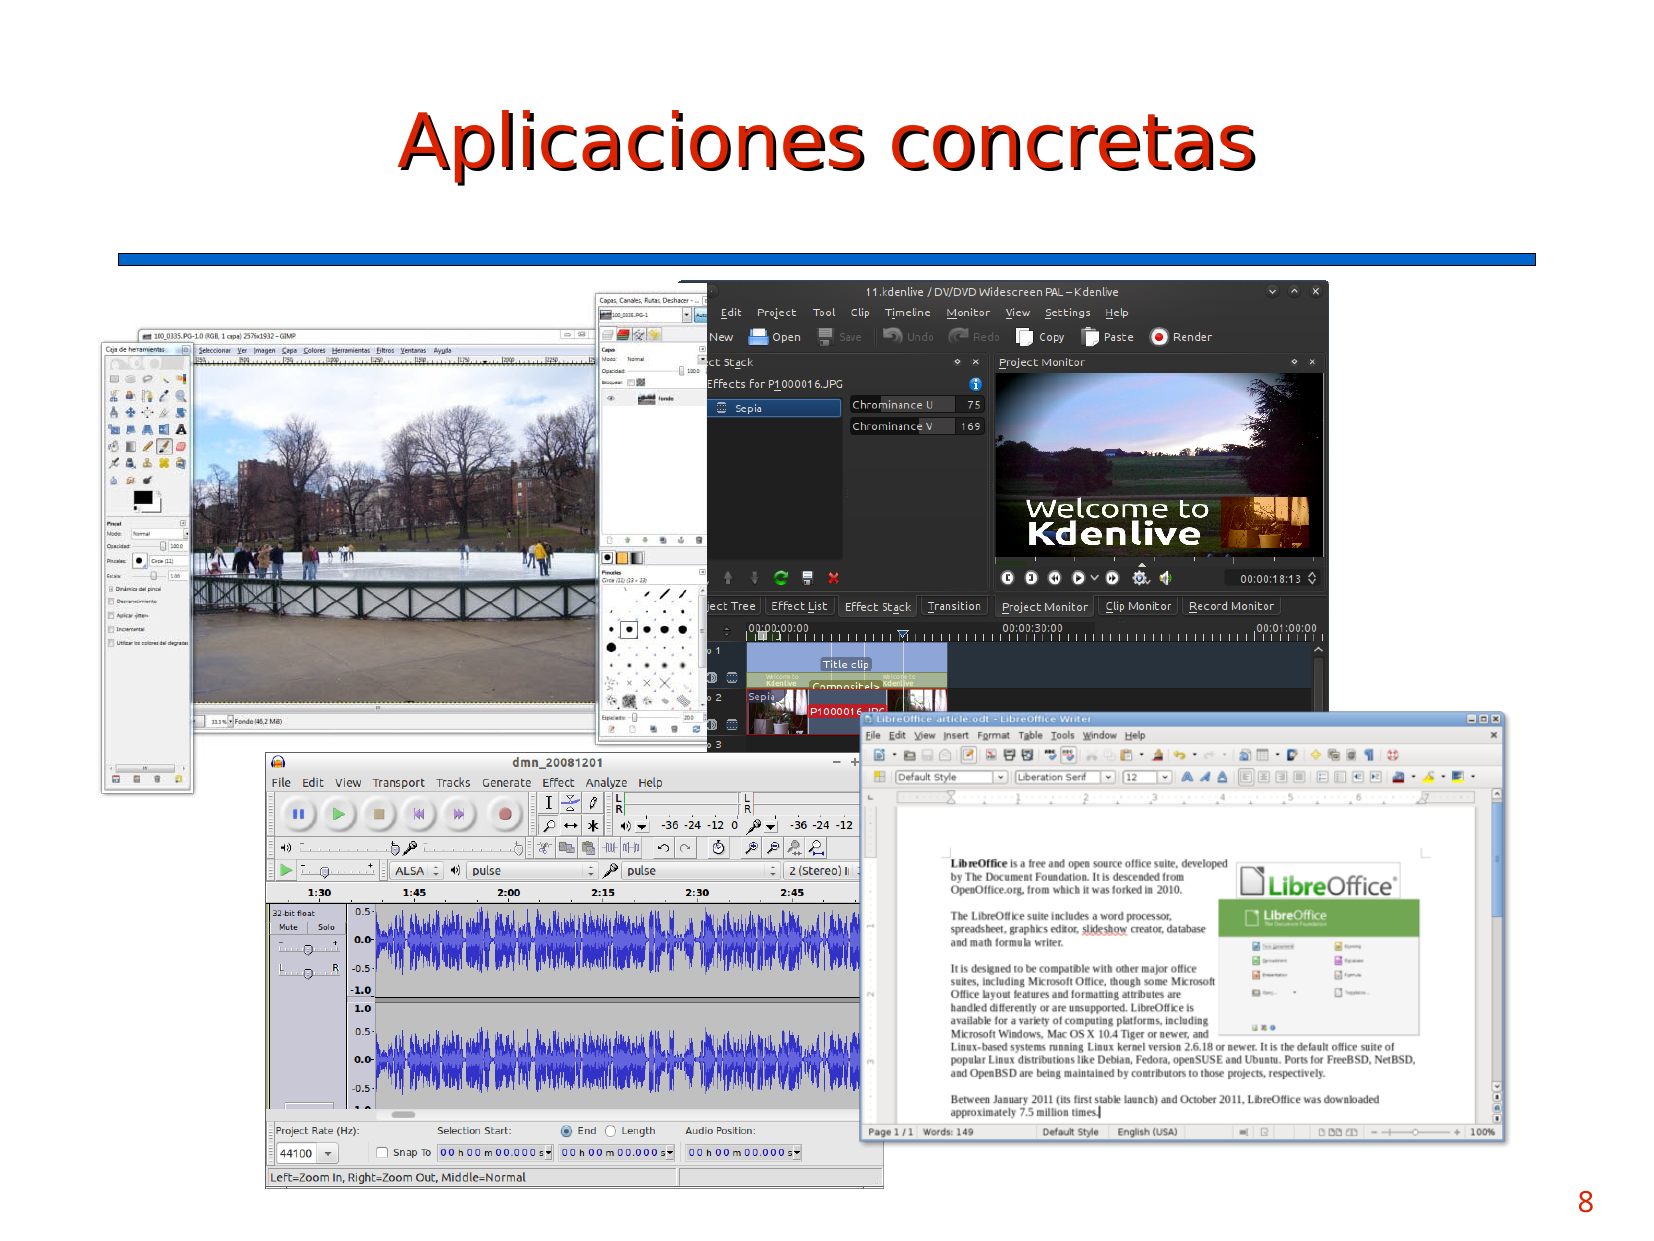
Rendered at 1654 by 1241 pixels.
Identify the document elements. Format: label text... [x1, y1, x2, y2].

picture [88, 280, 1511, 1189]
title Aplicaciones concretas [88, 37, 1565, 246]
